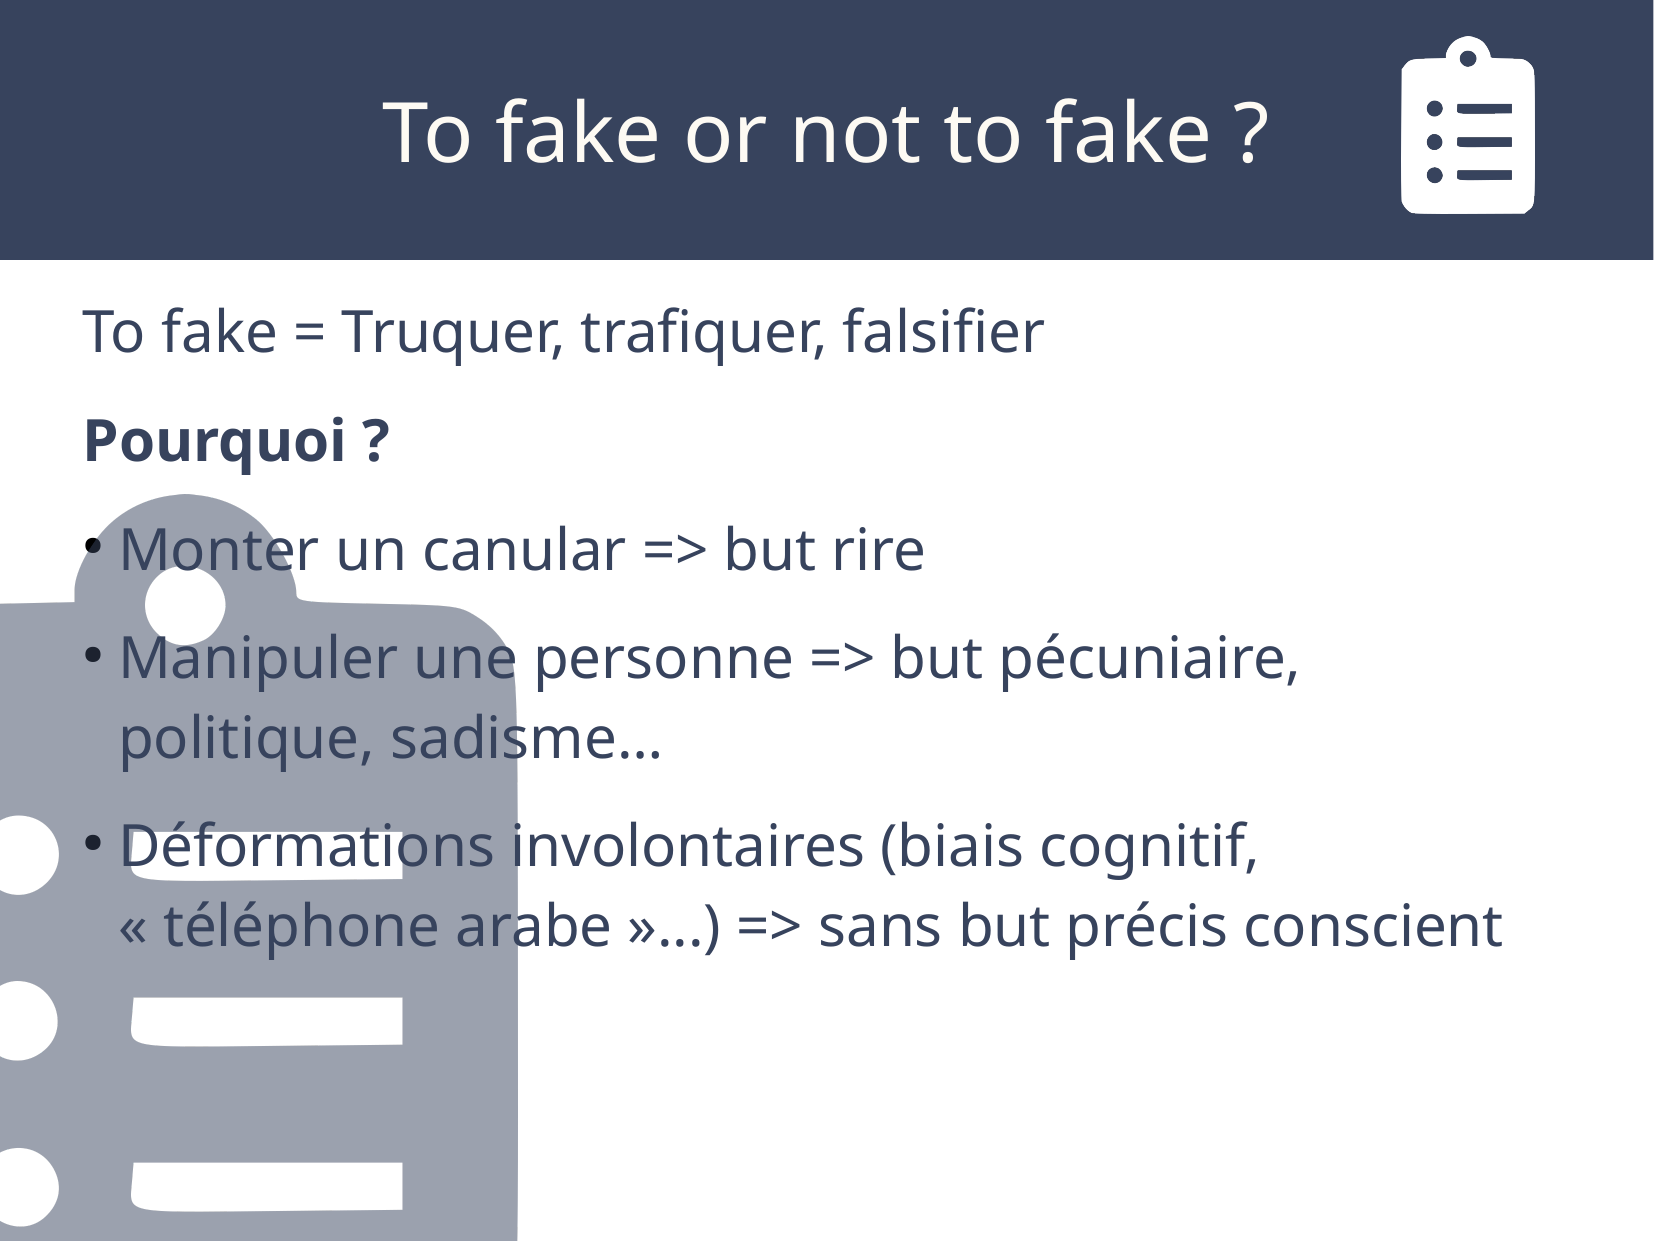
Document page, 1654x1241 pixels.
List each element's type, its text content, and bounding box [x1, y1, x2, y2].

title To fake or not to fake ? [0, 0, 1654, 260]
list To fake = Truquer, trafiquer, falsifier Pourquoi ? Monter un canular => but rire Manipuler une personne => but pécuniaire, politique, sadisme… Déformations involontaires (biais cognitif, « téléphone arabe »...) => sans but précis conscient [82, 290, 1571, 1170]
picture [0, 494, 518, 1241]
picture [1401, 36, 1535, 214]
